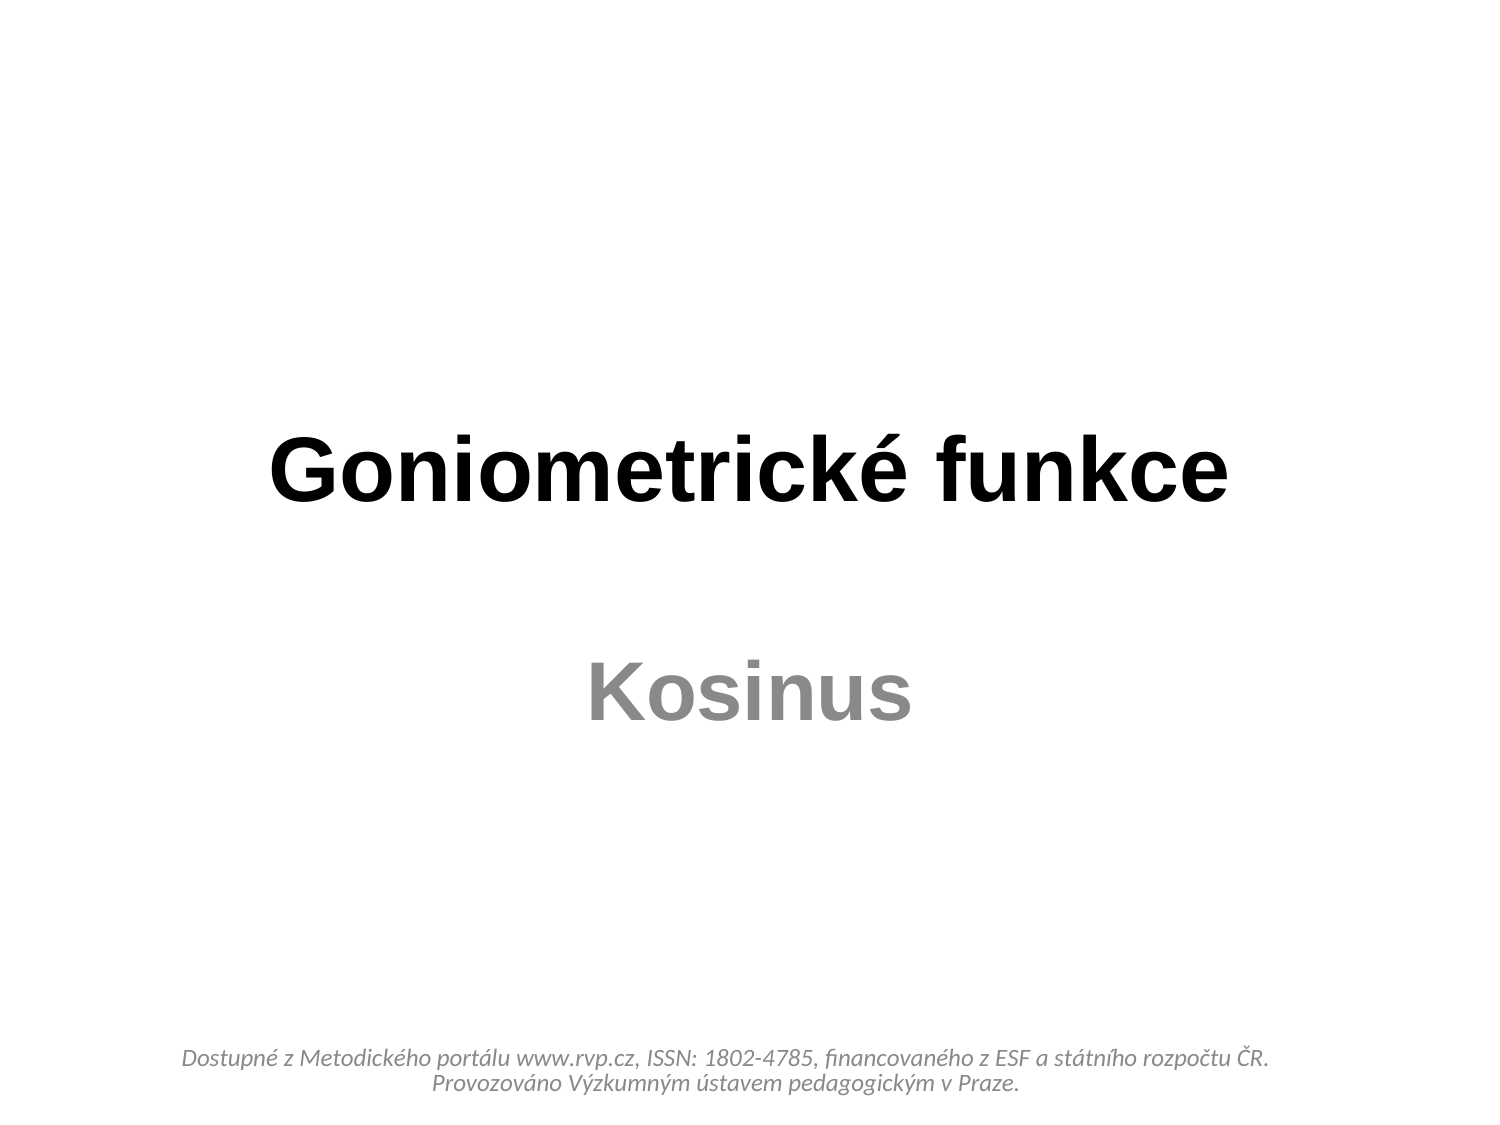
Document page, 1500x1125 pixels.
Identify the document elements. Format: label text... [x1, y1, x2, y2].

title Goniometrické funkce [112, 349, 1388, 591]
text_box Kosinus [225, 637, 1276, 926]
text_box Dostupné z Metodického portálu www.rvp.cz, ISSN: 1802-4785, financovaného z ESF a státního rozpočtu ČR. Provozováno Výzkumným ústavem pedagogickým v Praze. [105, 1042, 1348, 1103]
